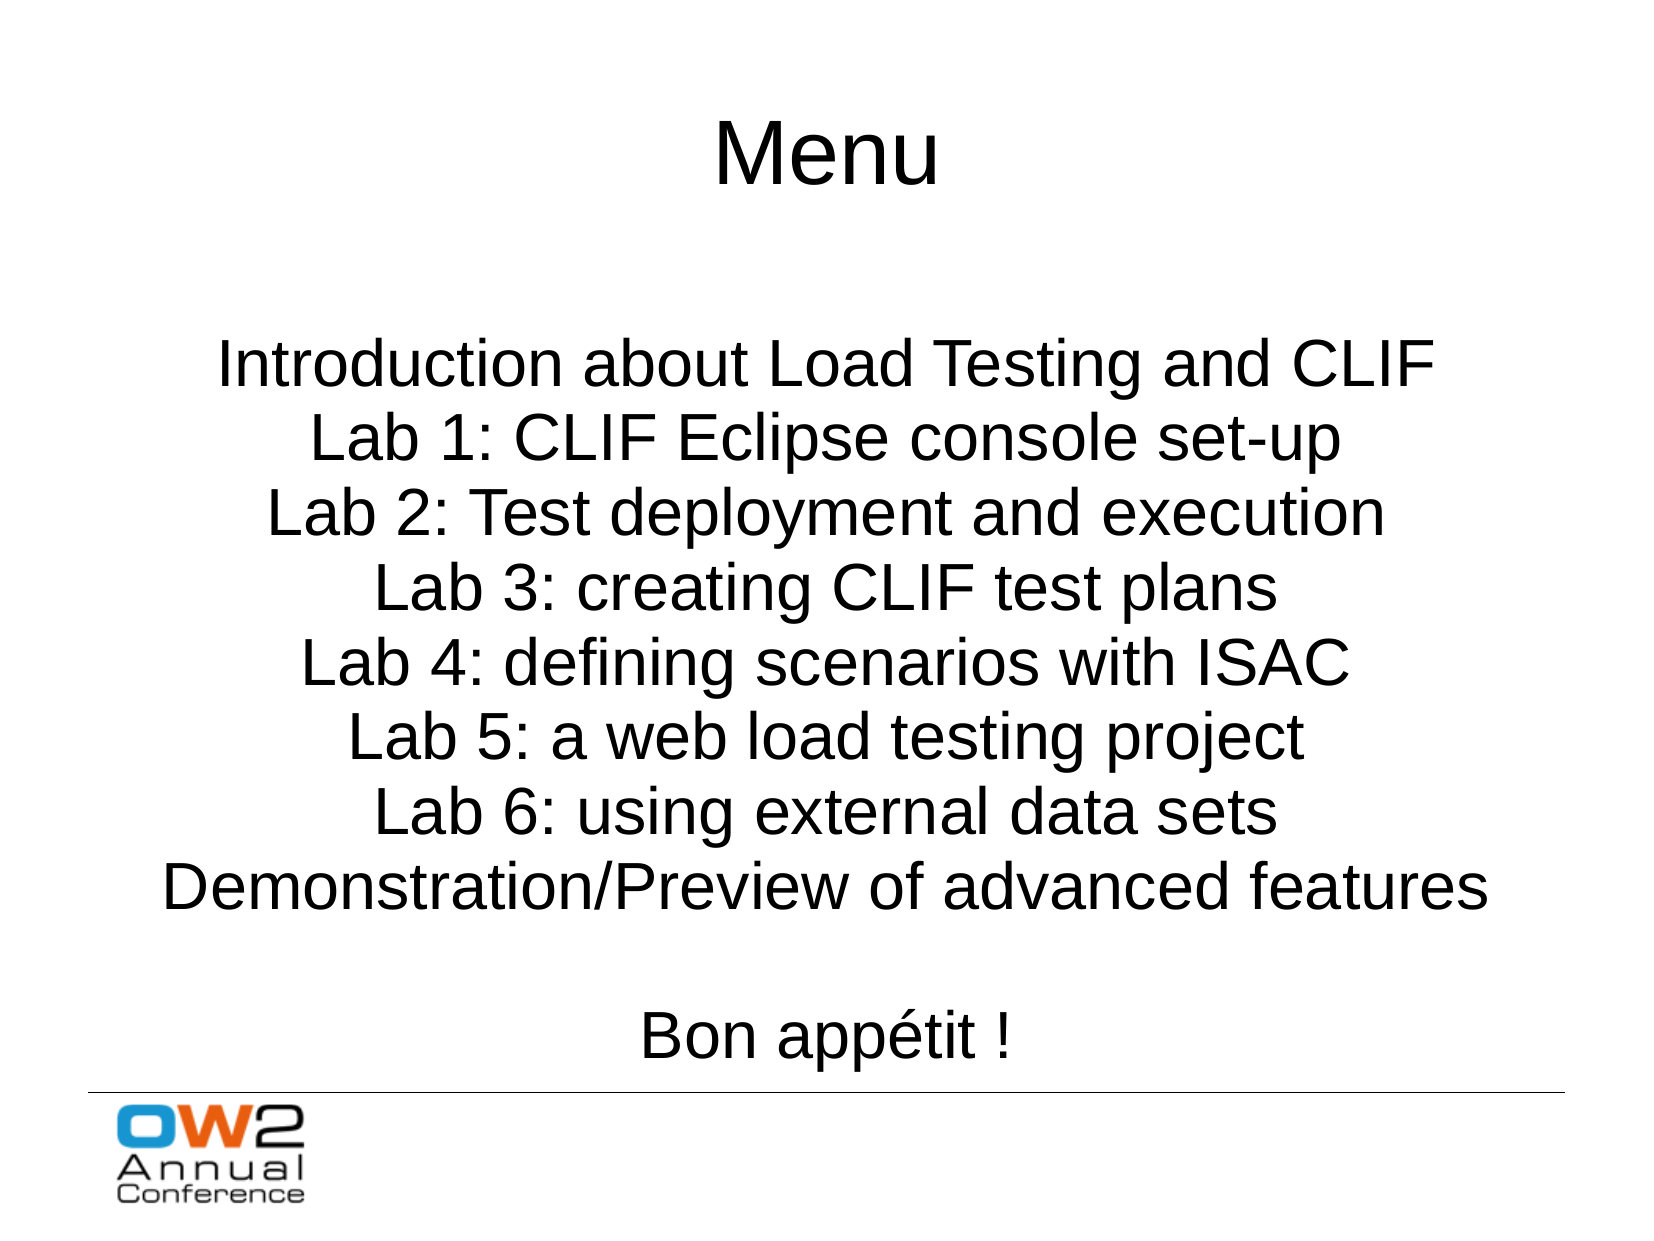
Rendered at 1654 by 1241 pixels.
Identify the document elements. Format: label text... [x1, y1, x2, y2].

picture [88, 1109, 333, 1213]
title Menu [82, 49, 1571, 257]
subtitle Introduction about Load Testing and CLIF Lab 1: CLIF Eclipse console set-up Lab 2: Test deployment and execution Lab 3: creating CLIF test plans Lab 4: defining scenarios with ISAC Lab 5: a web load testing project Lab 6: using external data sets Demonstration/Preview of advanced features Bon appétit ! [82, 290, 1571, 1109]
